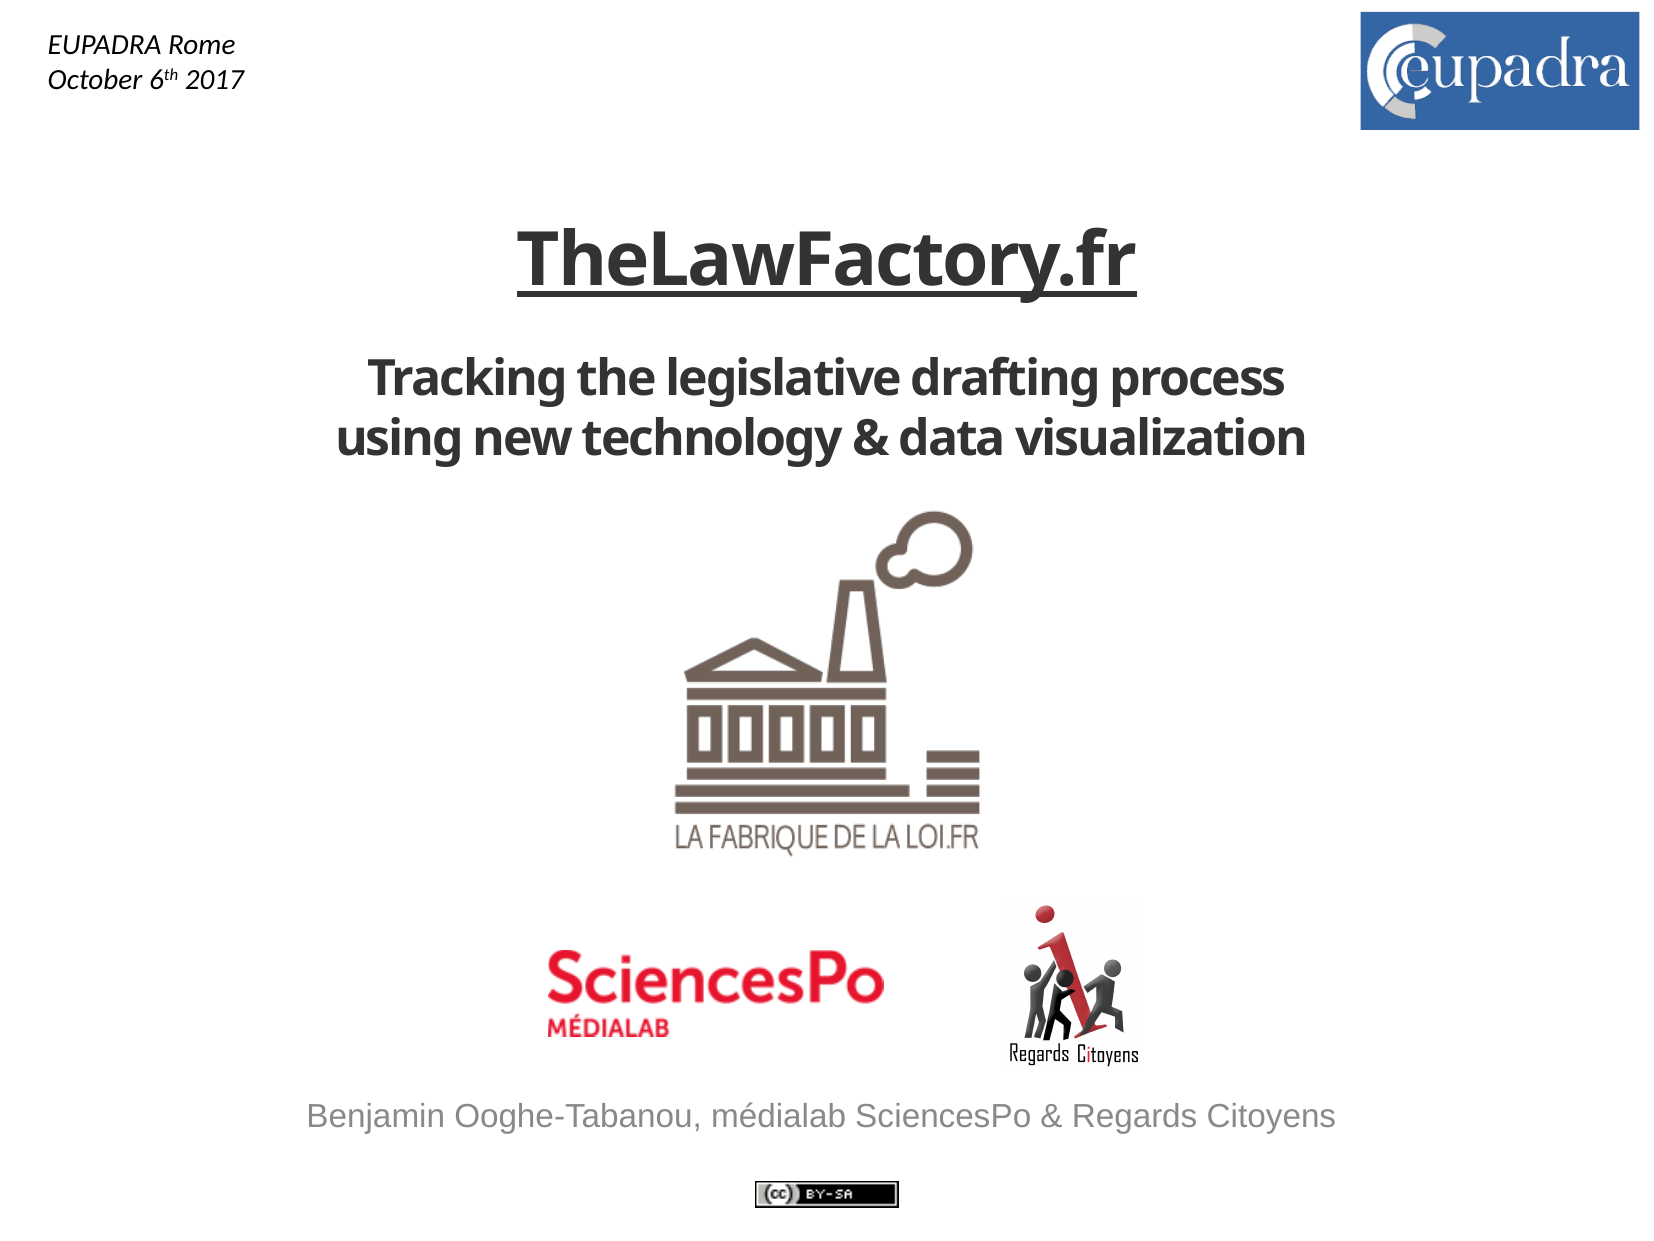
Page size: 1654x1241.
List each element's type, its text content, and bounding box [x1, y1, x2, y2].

picture [1366, 21, 1631, 122]
title TheLawFactory.fr Tracking the legislative drafting process using new technology & data visualization [124, 203, 1530, 474]
text_box Benjamin Ooghe-Tabanou, médialab SciencesPo & Regards Citoyens [248, 1086, 1406, 1158]
text_box EUPADRA Rome October 6th 2017 [0, 17, 343, 103]
picture [755, 1181, 899, 1208]
picture [548, 950, 884, 1037]
picture [643, 496, 1010, 863]
text_box [1360, 11, 1640, 130]
picture [1006, 901, 1143, 1069]
